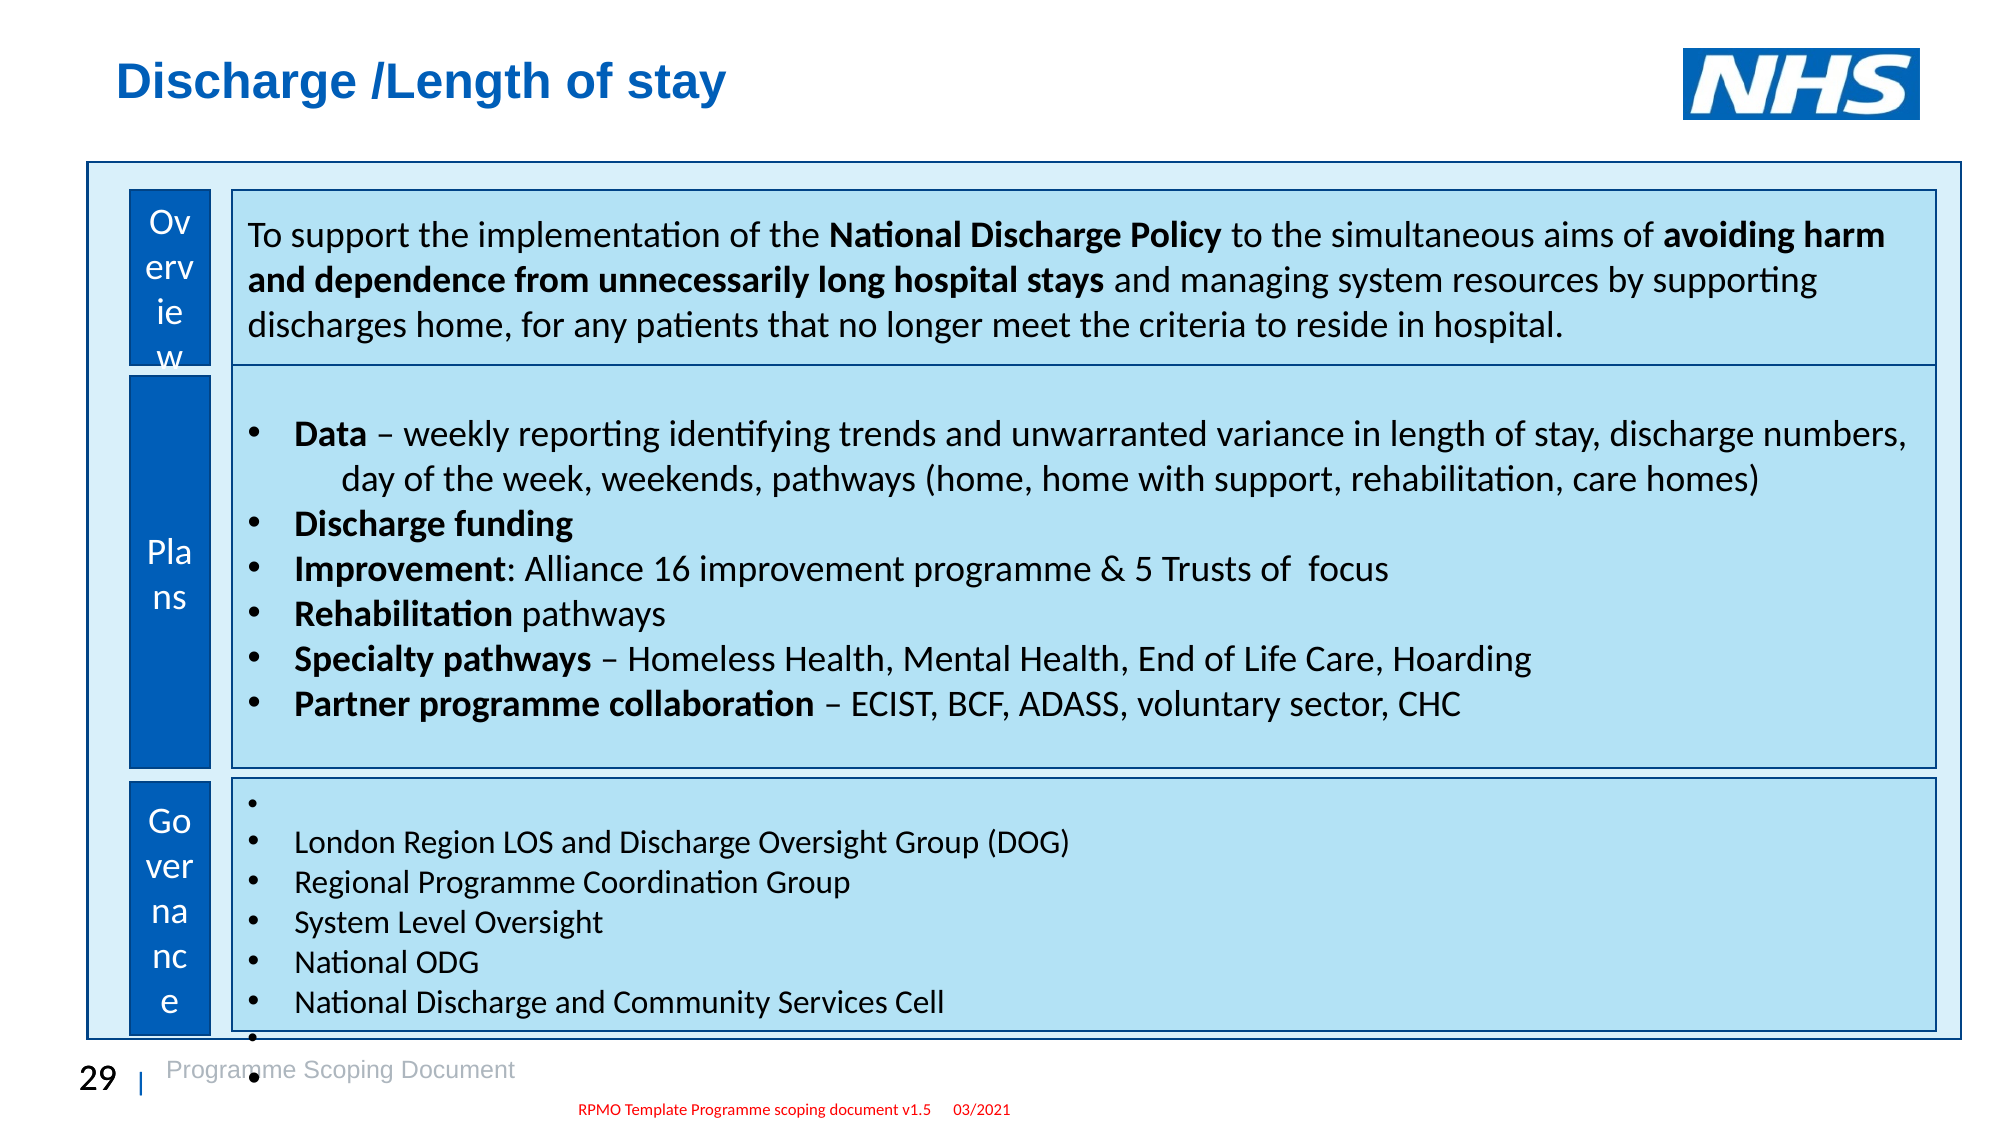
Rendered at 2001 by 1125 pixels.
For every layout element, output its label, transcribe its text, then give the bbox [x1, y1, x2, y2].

text_box To support the implementation of the National Discharge Policy to the simultaneous aims of avoiding harm and dependence from unnecessarily long hospital stays and managing system resources by supporting discharges home, for any patients that no longer meet the criteria to reside in hospital. [232, 190, 1936, 365]
text_box Governance [130, 782, 210, 1035]
text_box Plans [130, 376, 210, 768]
text_box Programme Scoping Document [151, 1039, 1403, 1099]
title Discharge /Length of stay [100, 48, 1538, 149]
text_box Data – weekly reporting identifying trends and unwarranted variance in length of stay, discharge numbers, day of the week, weekends, pathways (home, home with support, rehabilitation, care homes) Discharge funding Improvement: Alliance 16 improvement programme & 5 Trusts of focus Rehabilitation pathways Specialty pathways – Homeless Health, Mental Health, End of Life Care, Hoarding Partner programme collaboration – ECIST, BCF, ADASS, voluntary sector, CHC [232, 365, 1936, 768]
text_box [88, 162, 1961, 1039]
text_box London Region LOS and Discharge Oversight Group (DOG) Regional Programme Coordination Group System Level Oversight National ODG National Discharge and Community Services Cell [232, 778, 1936, 1031]
text_box Overview [130, 190, 210, 365]
